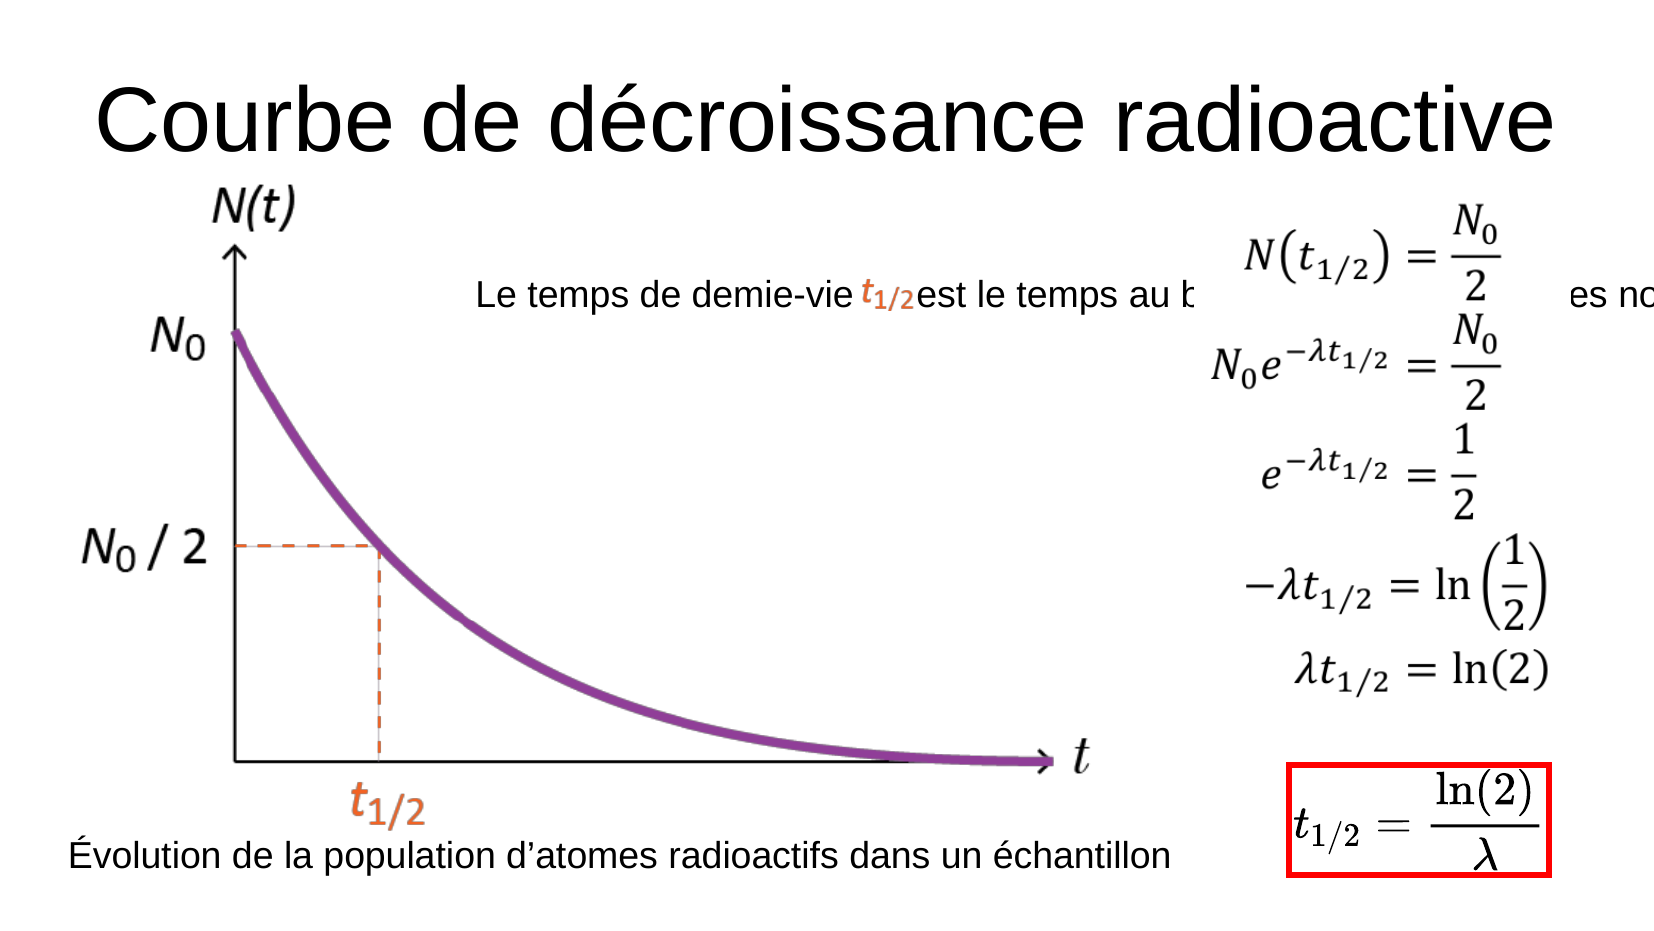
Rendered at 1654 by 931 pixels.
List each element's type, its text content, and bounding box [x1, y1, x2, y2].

picture [1194, 177, 1571, 715]
title Courbe de décroissance radioactive [82, 37, 1571, 193]
picture [1104, 289, 1116, 299]
picture [29, 165, 1116, 848]
picture [1291, 767, 1547, 872]
text_box Évolution de la population d’atomes radioactifs dans un échantillon [53, 826, 1187, 884]
text_box Le temps de demie-vie est le temps au bout duquel la moitié des noyaux initialement présents se sont désintégrés. [460, 266, 1004, 449]
